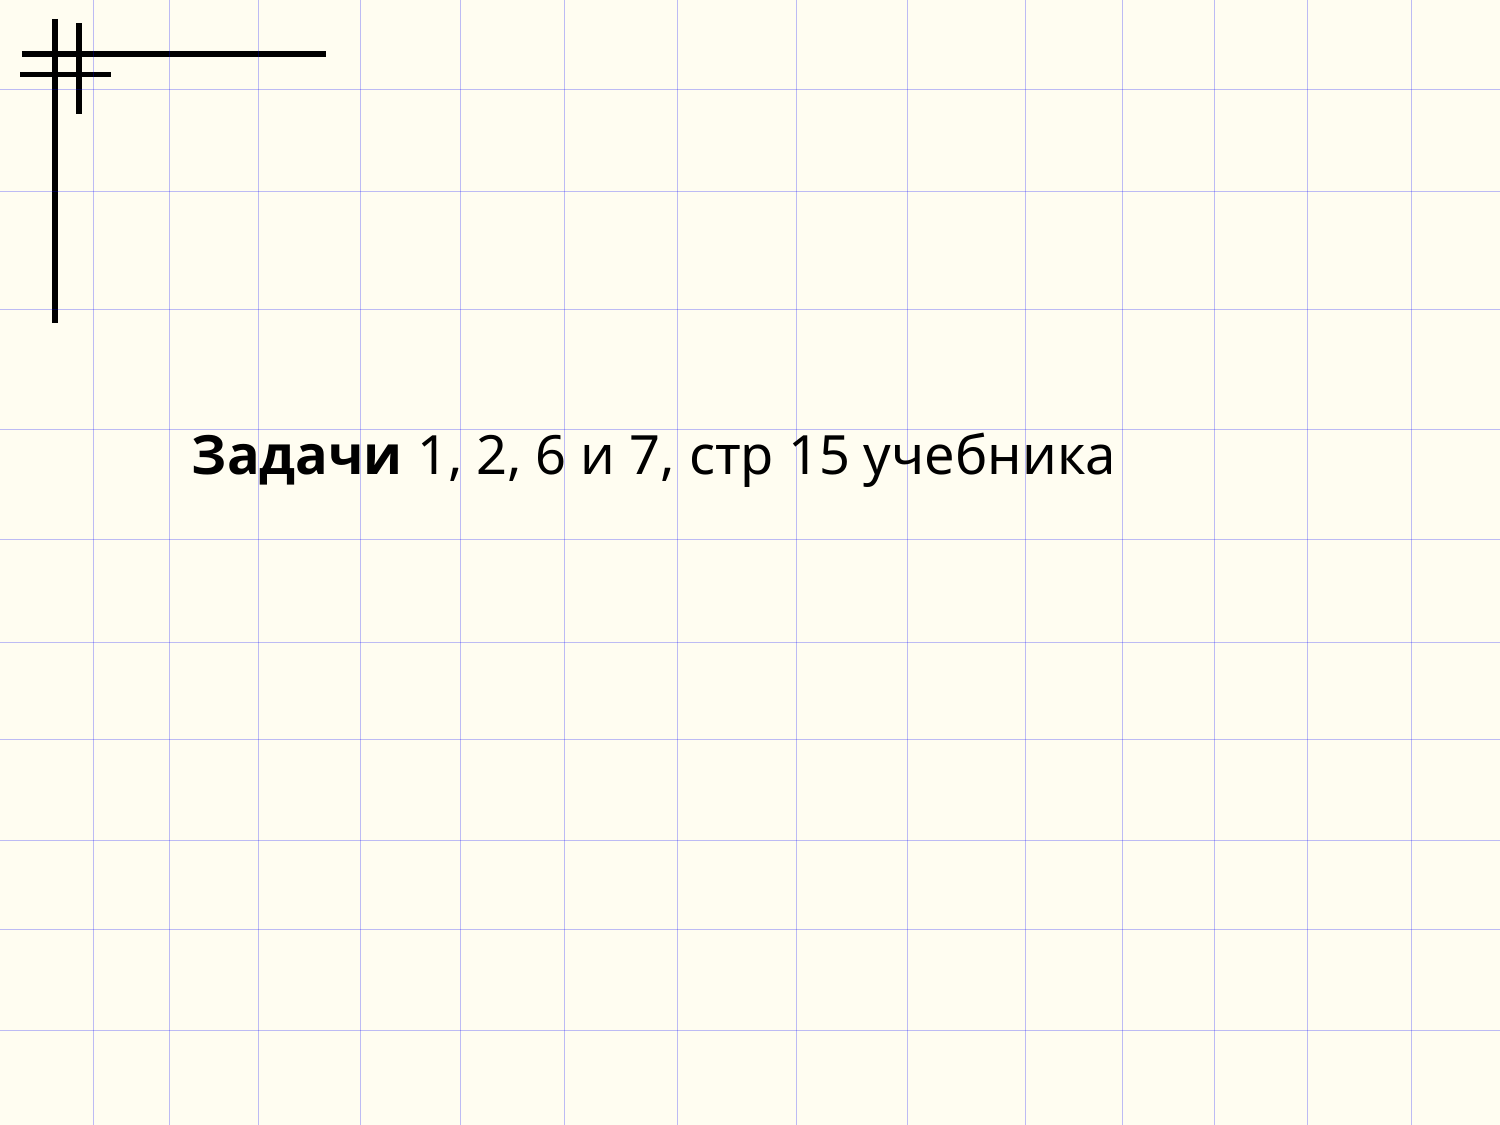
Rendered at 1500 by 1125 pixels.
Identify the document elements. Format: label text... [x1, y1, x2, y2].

text_box Задачи 1, 2, 6 и 7, стр 15 учебника [177, 413, 1300, 494]
